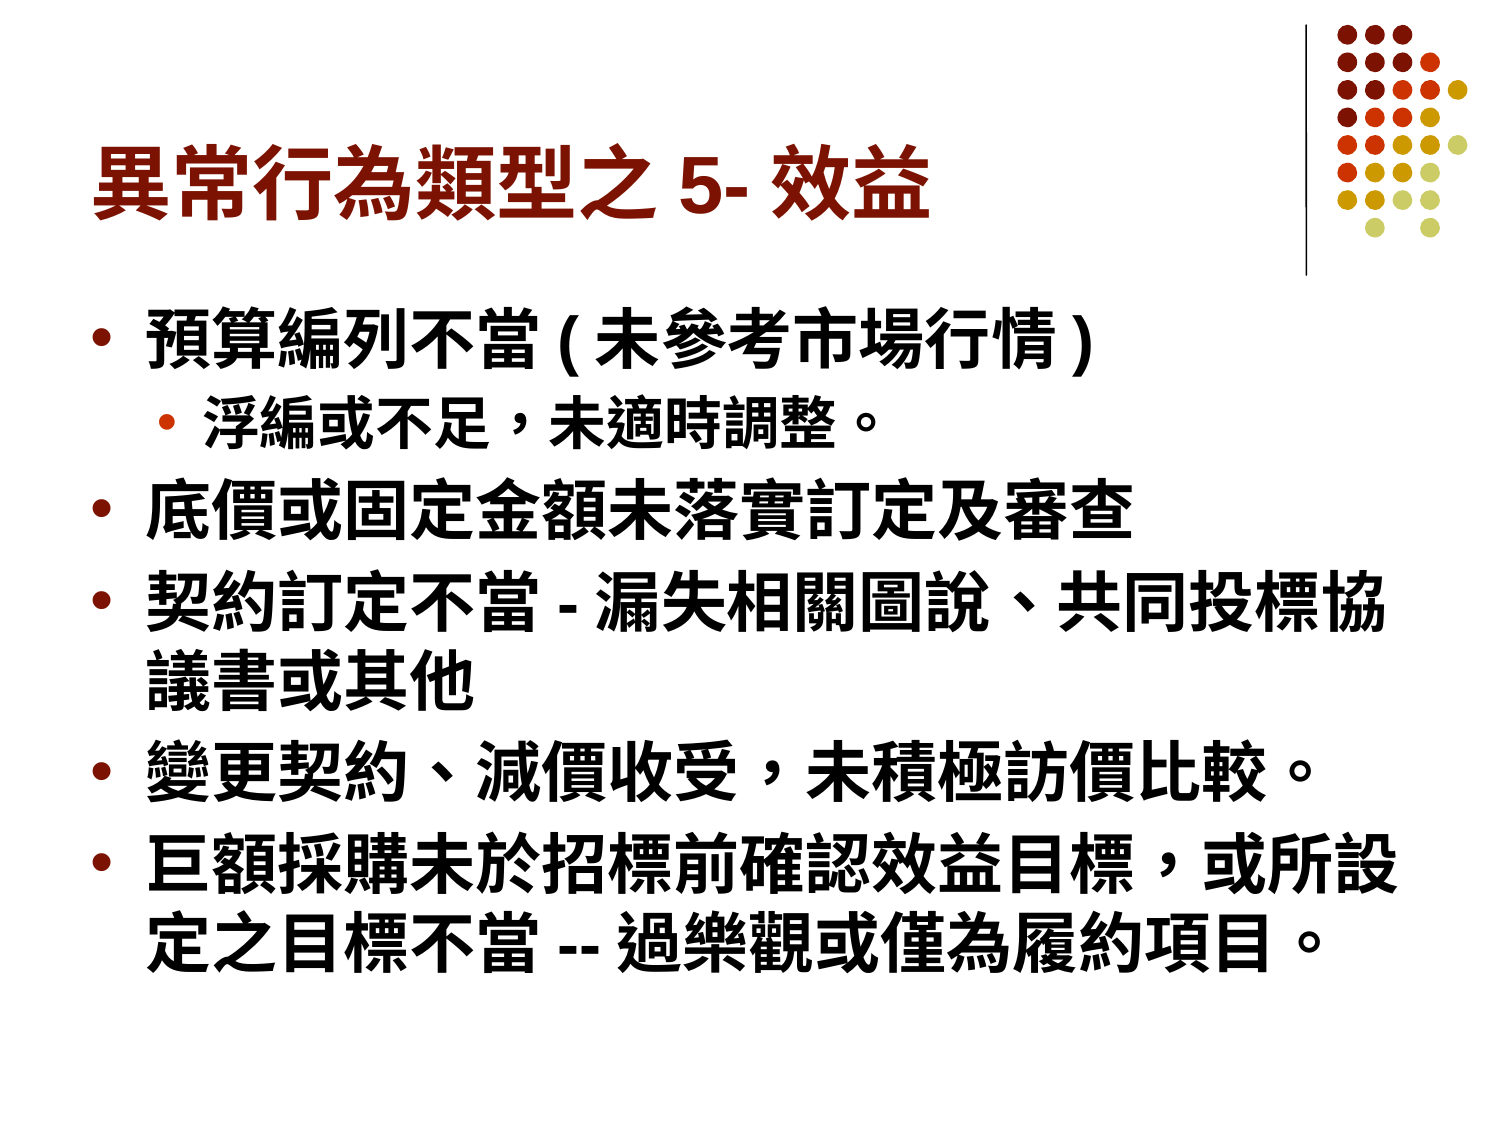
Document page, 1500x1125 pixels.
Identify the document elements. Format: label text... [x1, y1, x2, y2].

list 預算編列不當(未參考市場行情) 浮編或不足，未適時調整。 底價或固定金額未落實訂定及審查 契約訂定不當-漏失相關圖說、共同投標協議書或其他 變更契約、減價收受，未積極訪價比較。 巨額採購未於招標前確認效益目標，或所設定之目標不當--過樂觀或僅為履約項目。 [75, 282, 1426, 1006]
title 異常行為類型之5-效益 [74, 20, 1313, 233]
